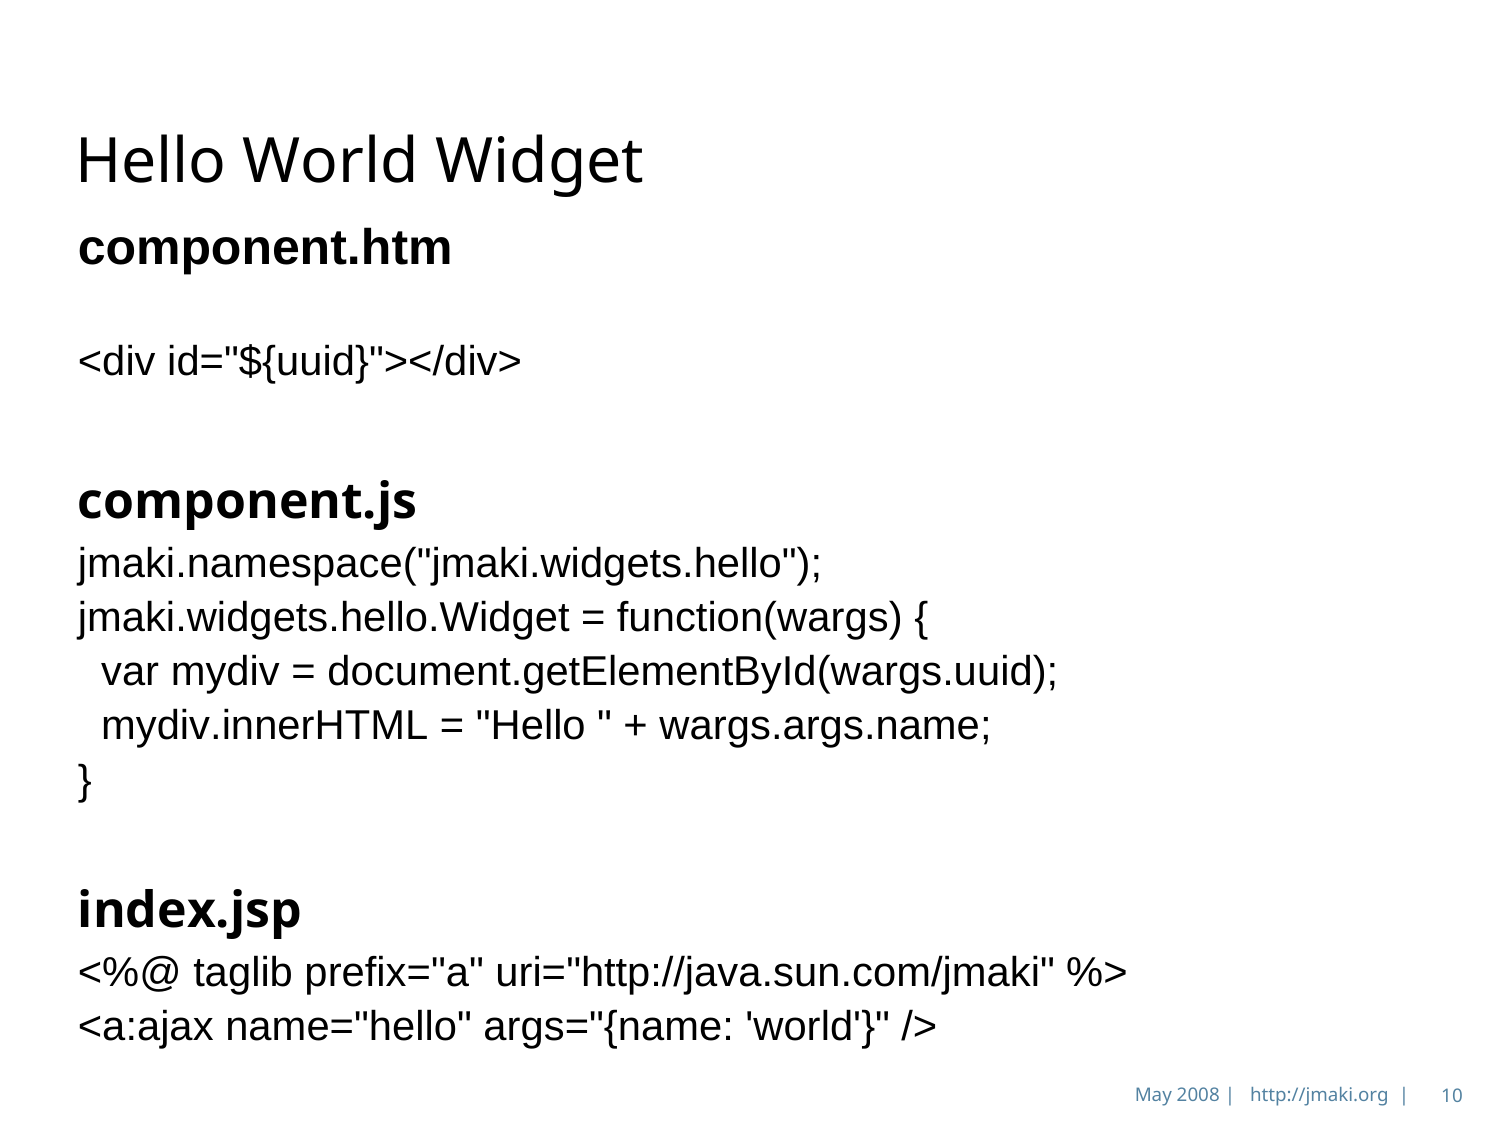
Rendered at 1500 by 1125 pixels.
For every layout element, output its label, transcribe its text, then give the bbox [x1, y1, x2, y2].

list component.htm <div id="${uuid}"></div> component.js jmaki.namespace("jmaki.widgets.hello"); jmaki.widgets.hello.Widget = function(wargs) { var mydiv = document.getElementById(wargs.uuid); mydiv.innerHTML = "Hello " + wargs.args.name; } index.jsp <%@ taglib prefix="a" uri="http://java.sun.com/jmaki" %> <a:ajax name="hello" args="{name: 'world'}" /> [78, 224, 1429, 1020]
title Hello World Widget [75, 124, 1426, 288]
